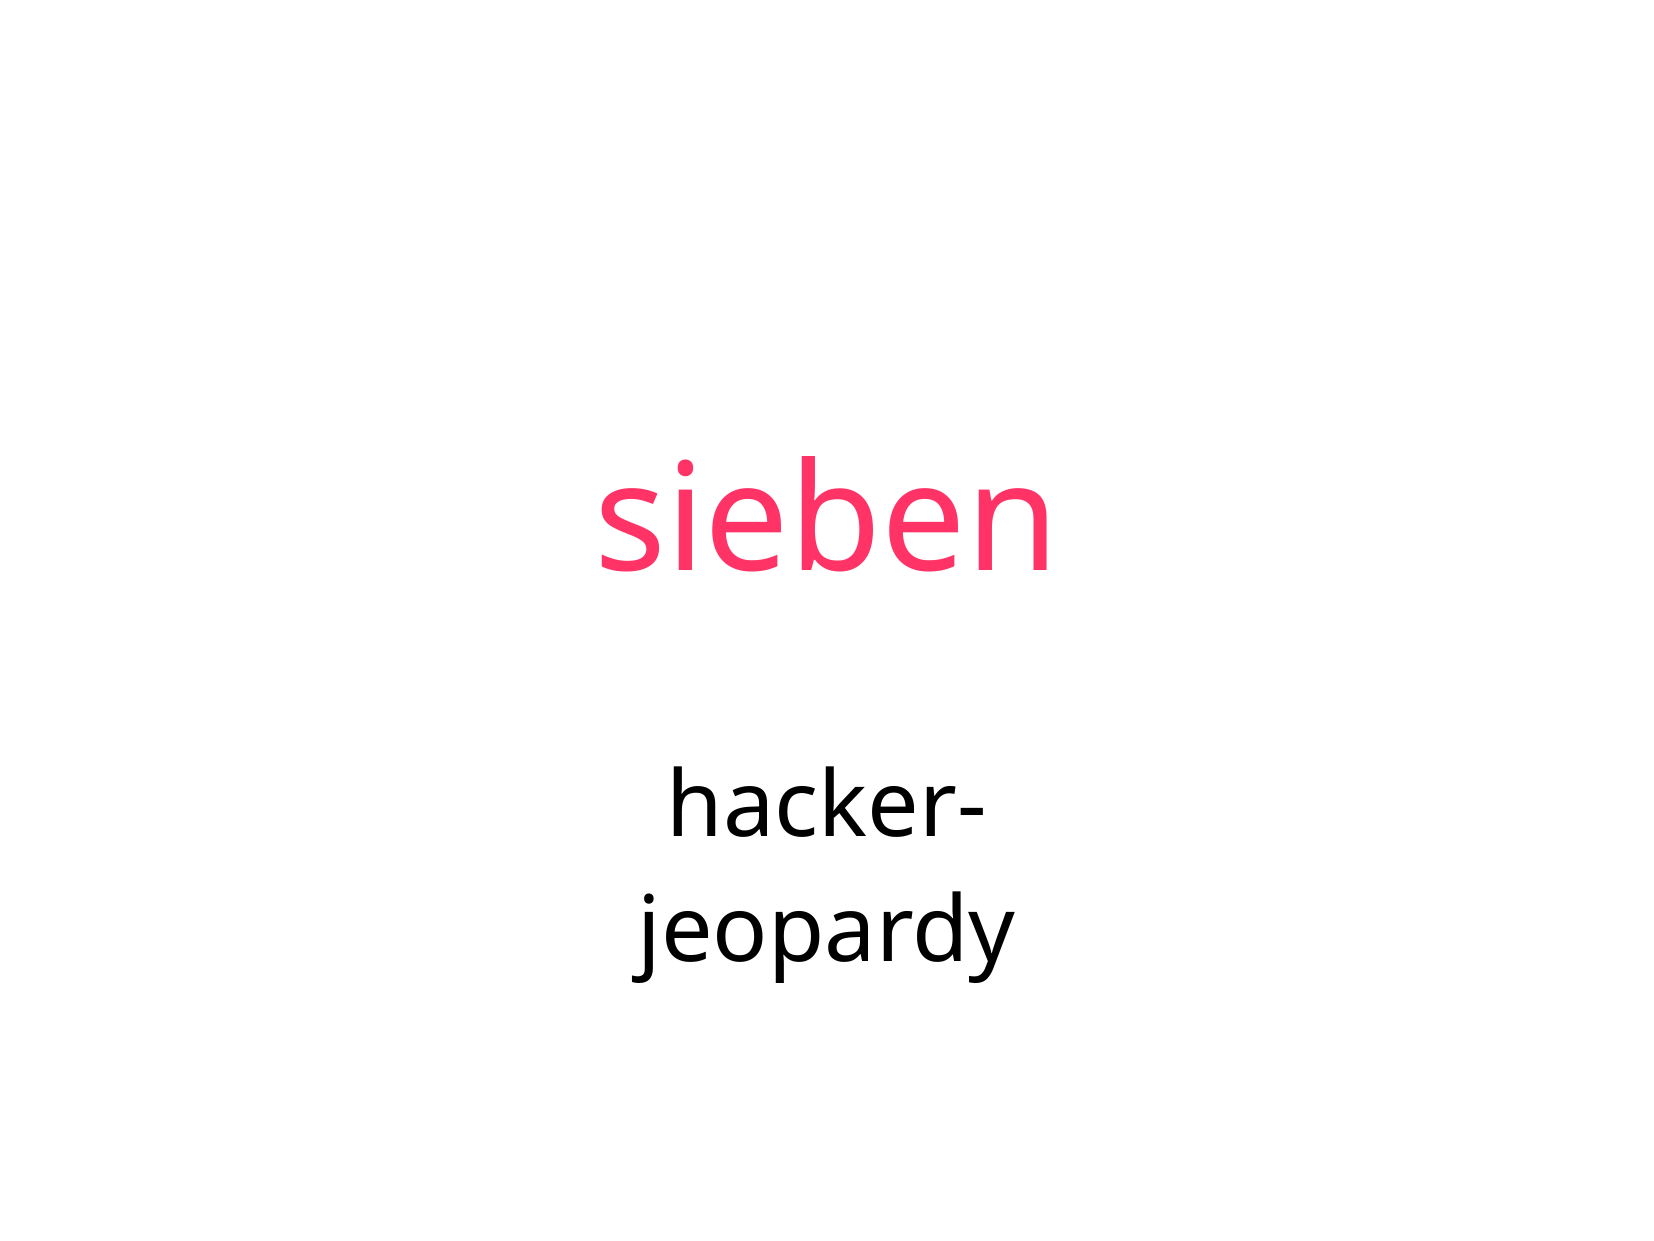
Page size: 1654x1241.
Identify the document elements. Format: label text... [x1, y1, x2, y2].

subtitle sieben hacker- jeopardy [82, 290, 1571, 1109]
